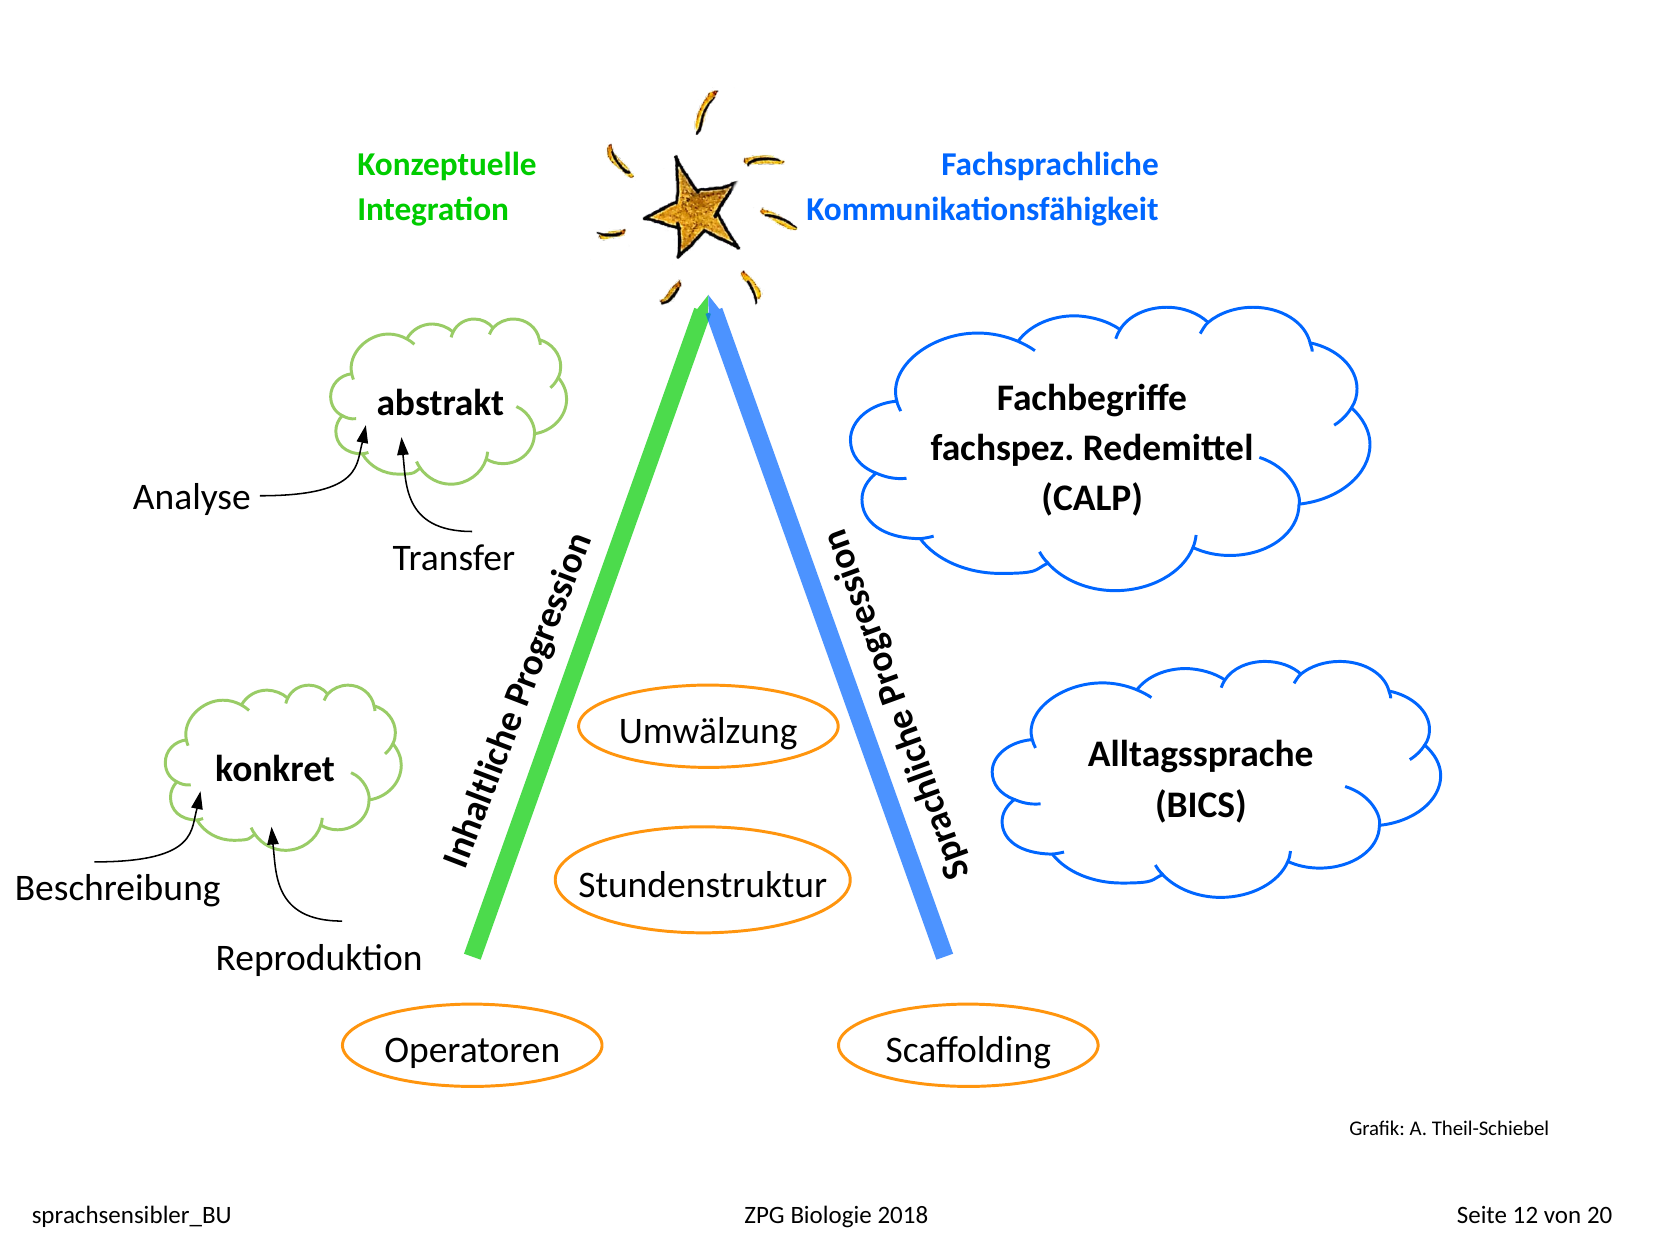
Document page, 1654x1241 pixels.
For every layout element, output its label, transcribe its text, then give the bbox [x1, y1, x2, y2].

text_box Sprachliche Progression [766, 431, 1041, 906]
text_box Fachbegriffe fachspez. Redemittel (CALP) [850, 307, 1371, 591]
text_box Stundenstruktur [555, 826, 851, 933]
text_box abstrakt [330, 319, 567, 485]
text_box Grafik: A. Theil-Schiebel [1334, 1107, 1595, 1146]
text_box Transfer [377, 519, 544, 635]
text_box Inhaltliche Progression [412, 413, 699, 909]
text_box Alltagssprache (BICS) [992, 661, 1441, 898]
text_box Scaffolding [838, 1004, 1099, 1087]
text_box Analyse [118, 459, 355, 532]
text_box Konzeptuelle Integration [342, 130, 579, 299]
text_box Umwälzung [578, 685, 839, 768]
text_box konkret [165, 685, 402, 851]
text_box Beschreibung [0, 850, 260, 933]
text_box Reproduktion [200, 920, 473, 993]
picture [590, 82, 806, 310]
text_box Operatoren [342, 1004, 603, 1087]
text_box sprachsensibler_BU ZPG Biologie 2018 Seite 12 von 20 [17, 1192, 1636, 1235]
text_box [650, 274, 1003, 977]
text_box Fachsprachliche Kommunikationsfähigkeit [806, 130, 1205, 299]
